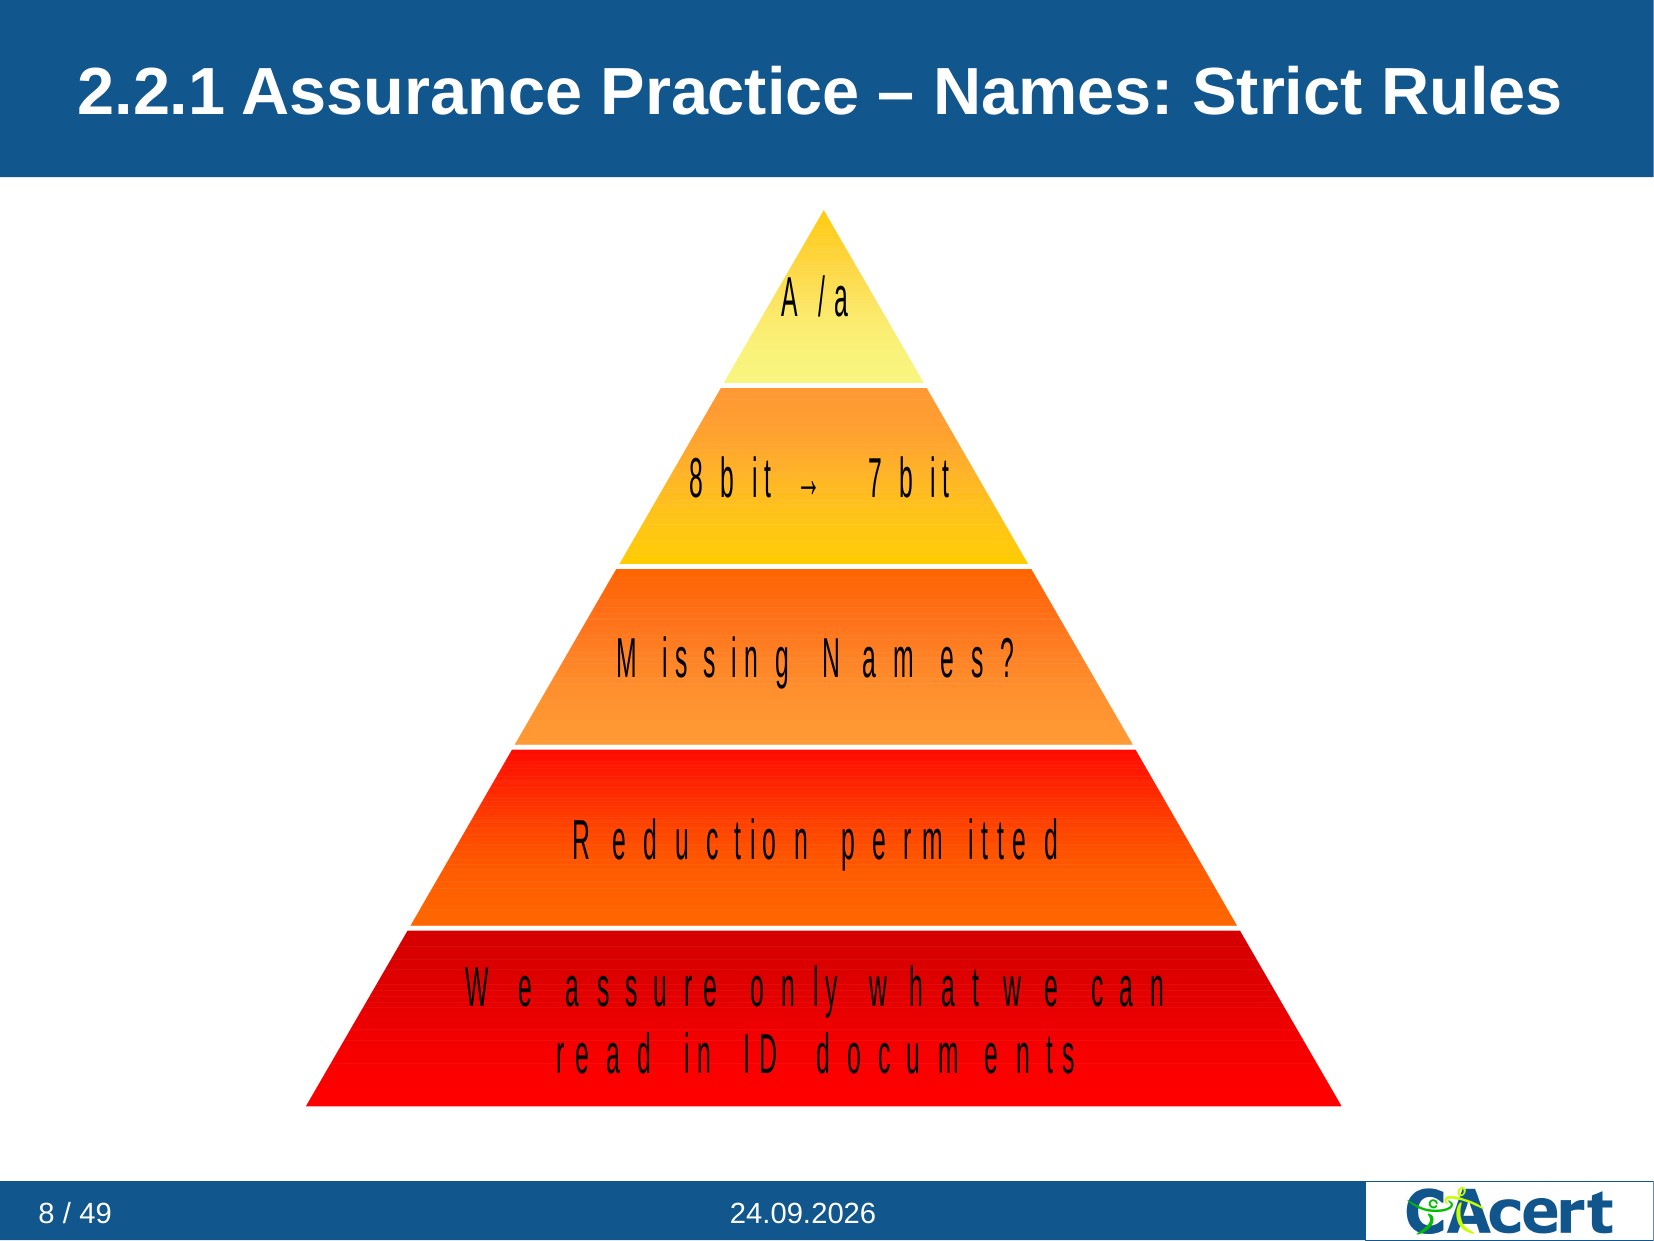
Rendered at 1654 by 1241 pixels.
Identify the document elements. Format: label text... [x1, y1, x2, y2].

title 2.2.1 Assurance Practice – Names: Strict Rules [76, 17, 1565, 166]
picture [295, 135, 1355, 1182]
picture [1406, 1186, 1613, 1235]
